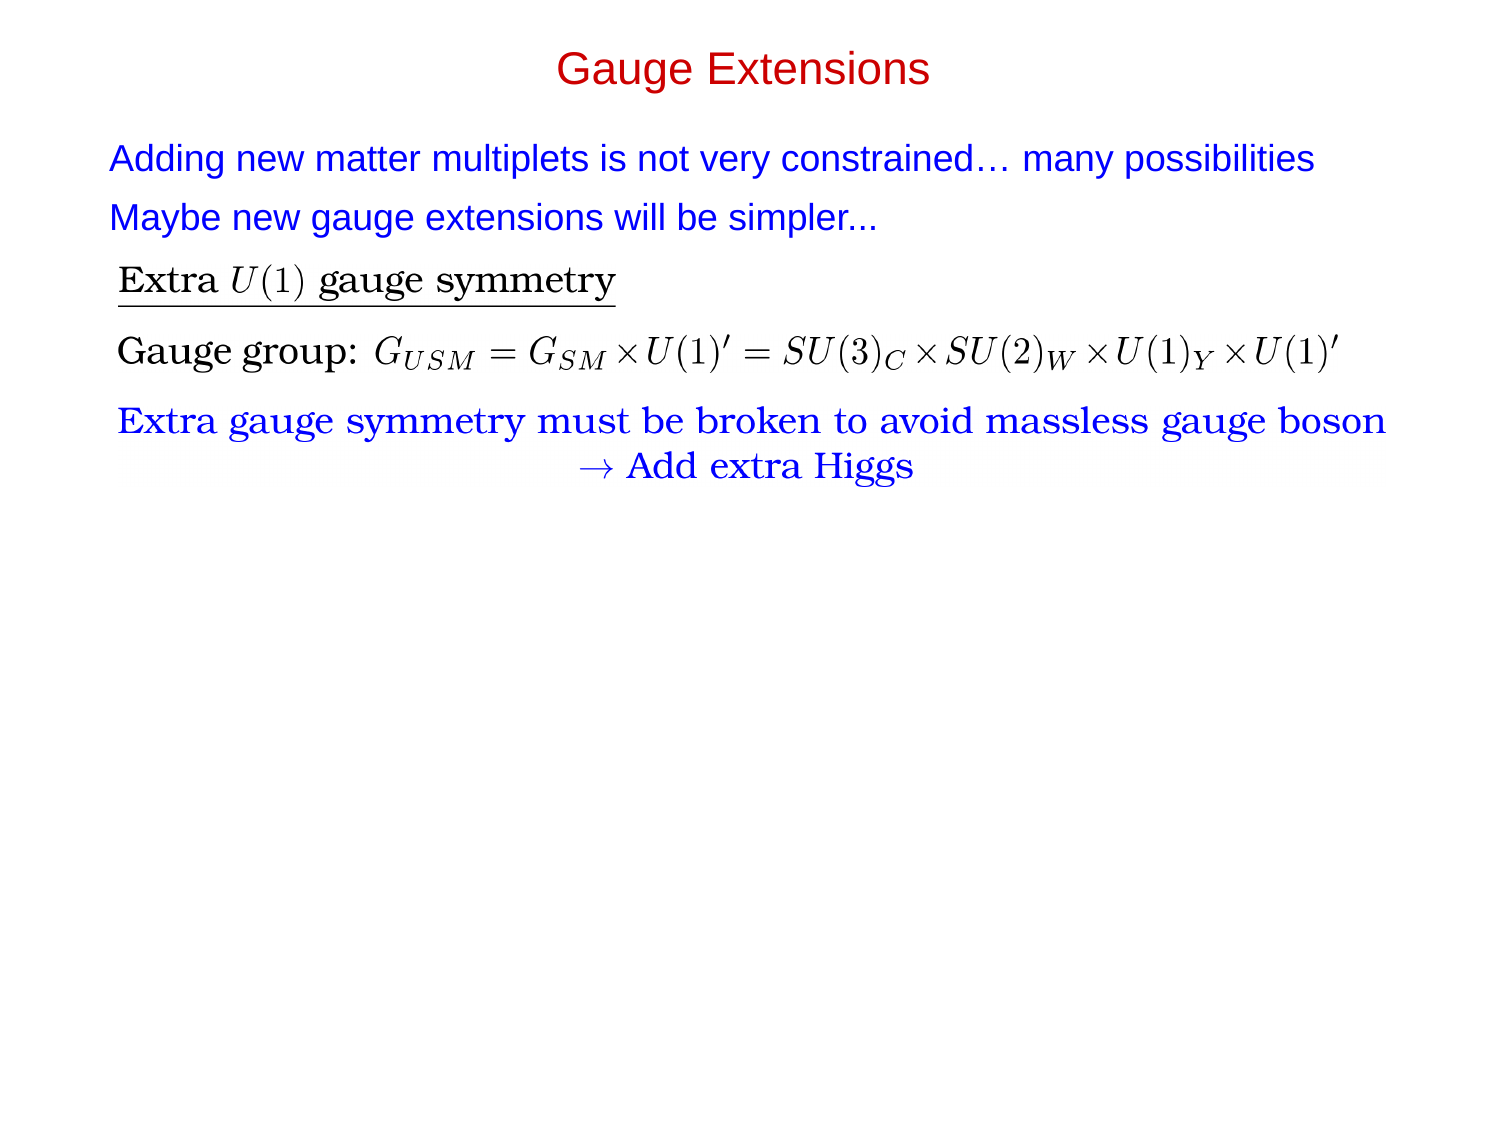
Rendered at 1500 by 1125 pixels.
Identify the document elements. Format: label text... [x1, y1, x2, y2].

text_box Gauge Extensions [23, 35, 1477, 116]
picture [118, 264, 616, 307]
text_box Adding new matter multiplets is not very constrained… many possibilities [94, 129, 1359, 229]
picture [118, 334, 1338, 373]
picture [118, 406, 1386, 487]
text_box Maybe new gauge extensions will be simpler... [94, 188, 993, 246]
